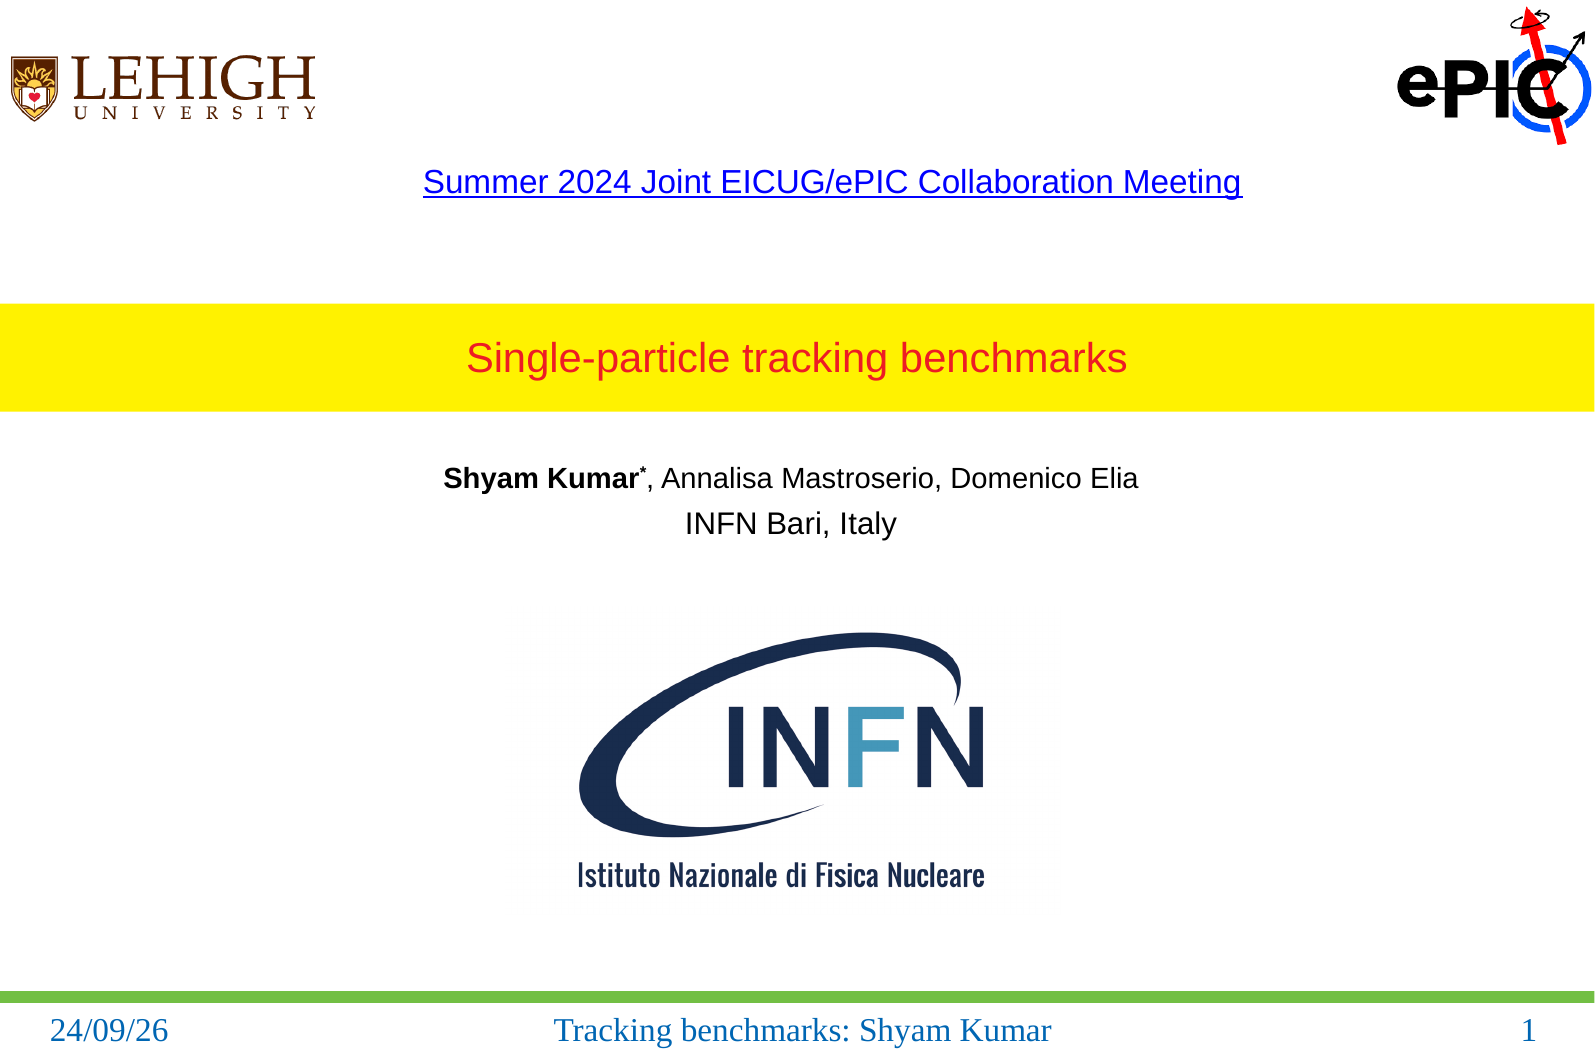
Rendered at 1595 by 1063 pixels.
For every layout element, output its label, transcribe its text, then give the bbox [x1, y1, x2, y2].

picture [1, 43, 325, 132]
picture [505, 606, 1061, 915]
text_box Shyam Kumar*, Annalisa Mastroserio, Domenico Elia INFN Bari, Italy [0, 454, 1583, 674]
picture [1393, 3, 1595, 148]
title Single-particle tracking benchmarks [0, 303, 1595, 412]
text_box Summer 2024 Joint EICUG/ePIC Collaboration Meeting [283, 94, 1382, 272]
